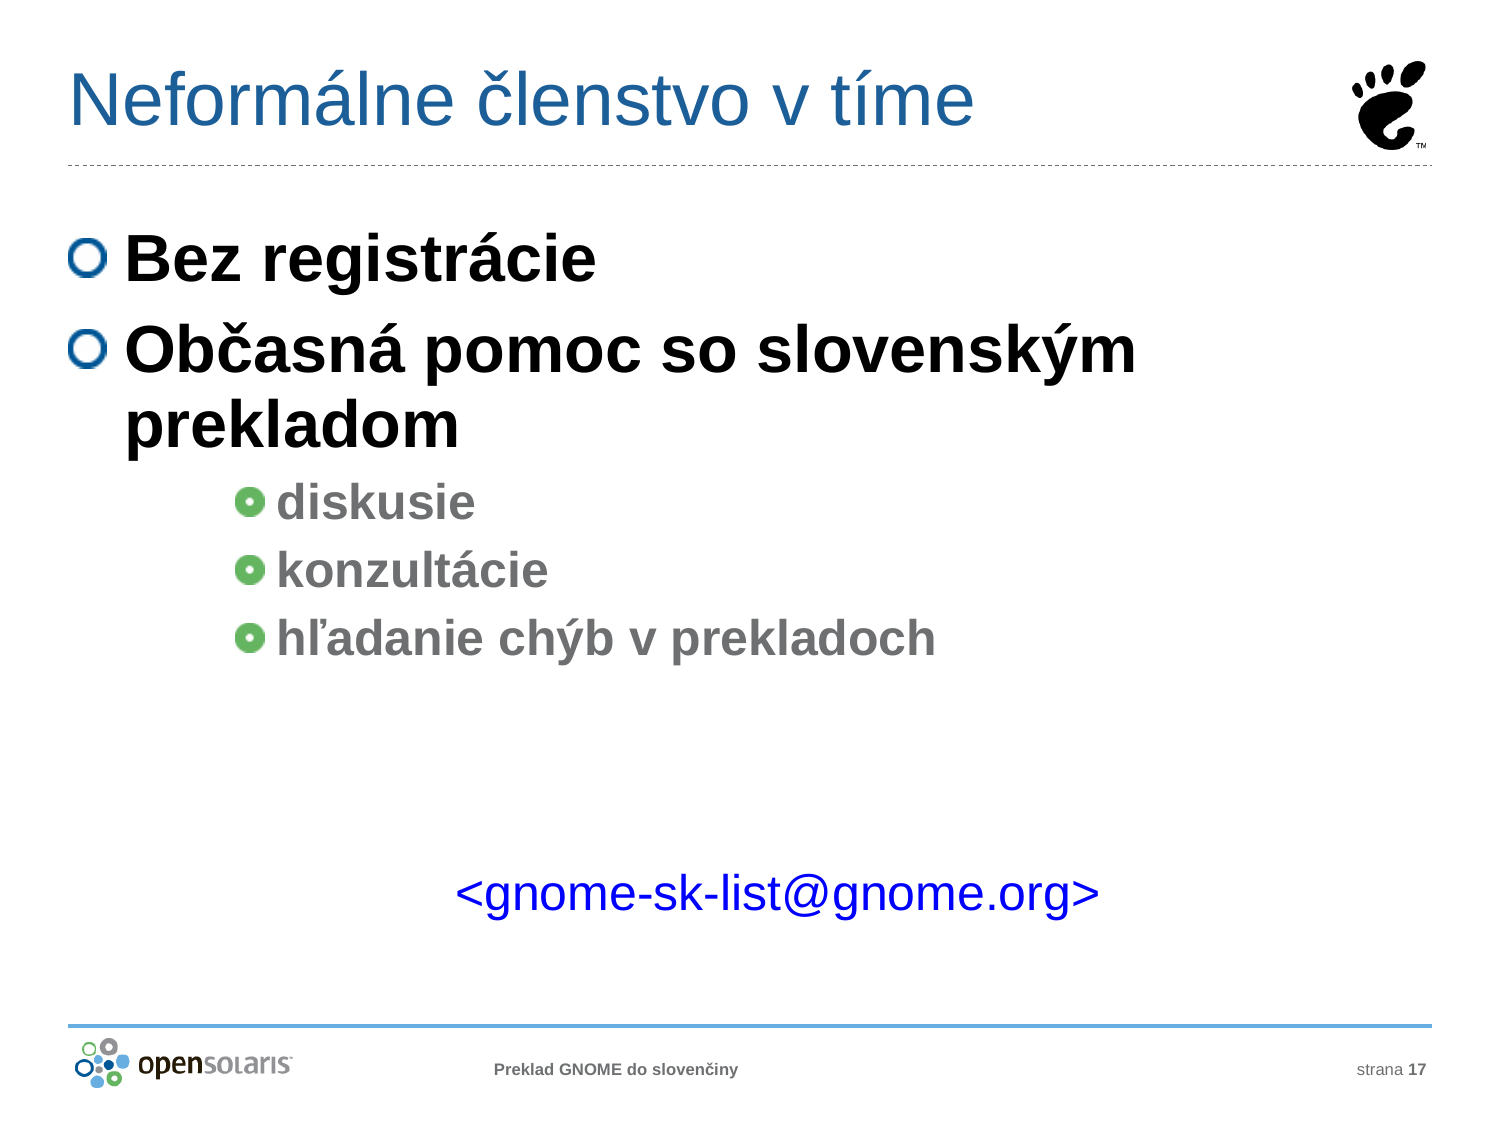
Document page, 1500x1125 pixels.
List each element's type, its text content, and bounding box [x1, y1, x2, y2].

picture [74, 1038, 293, 1088]
list Bez registrácie Občasná pomoc so slovenským prekladom diskusie konzultácie hľadanie chýb v prekladoch <gnome-sk-list@gnome.org> [68, 220, 1432, 978]
picture [1352, 61, 1426, 150]
title Neformálne členstvo v tíme [68, 51, 1388, 148]
